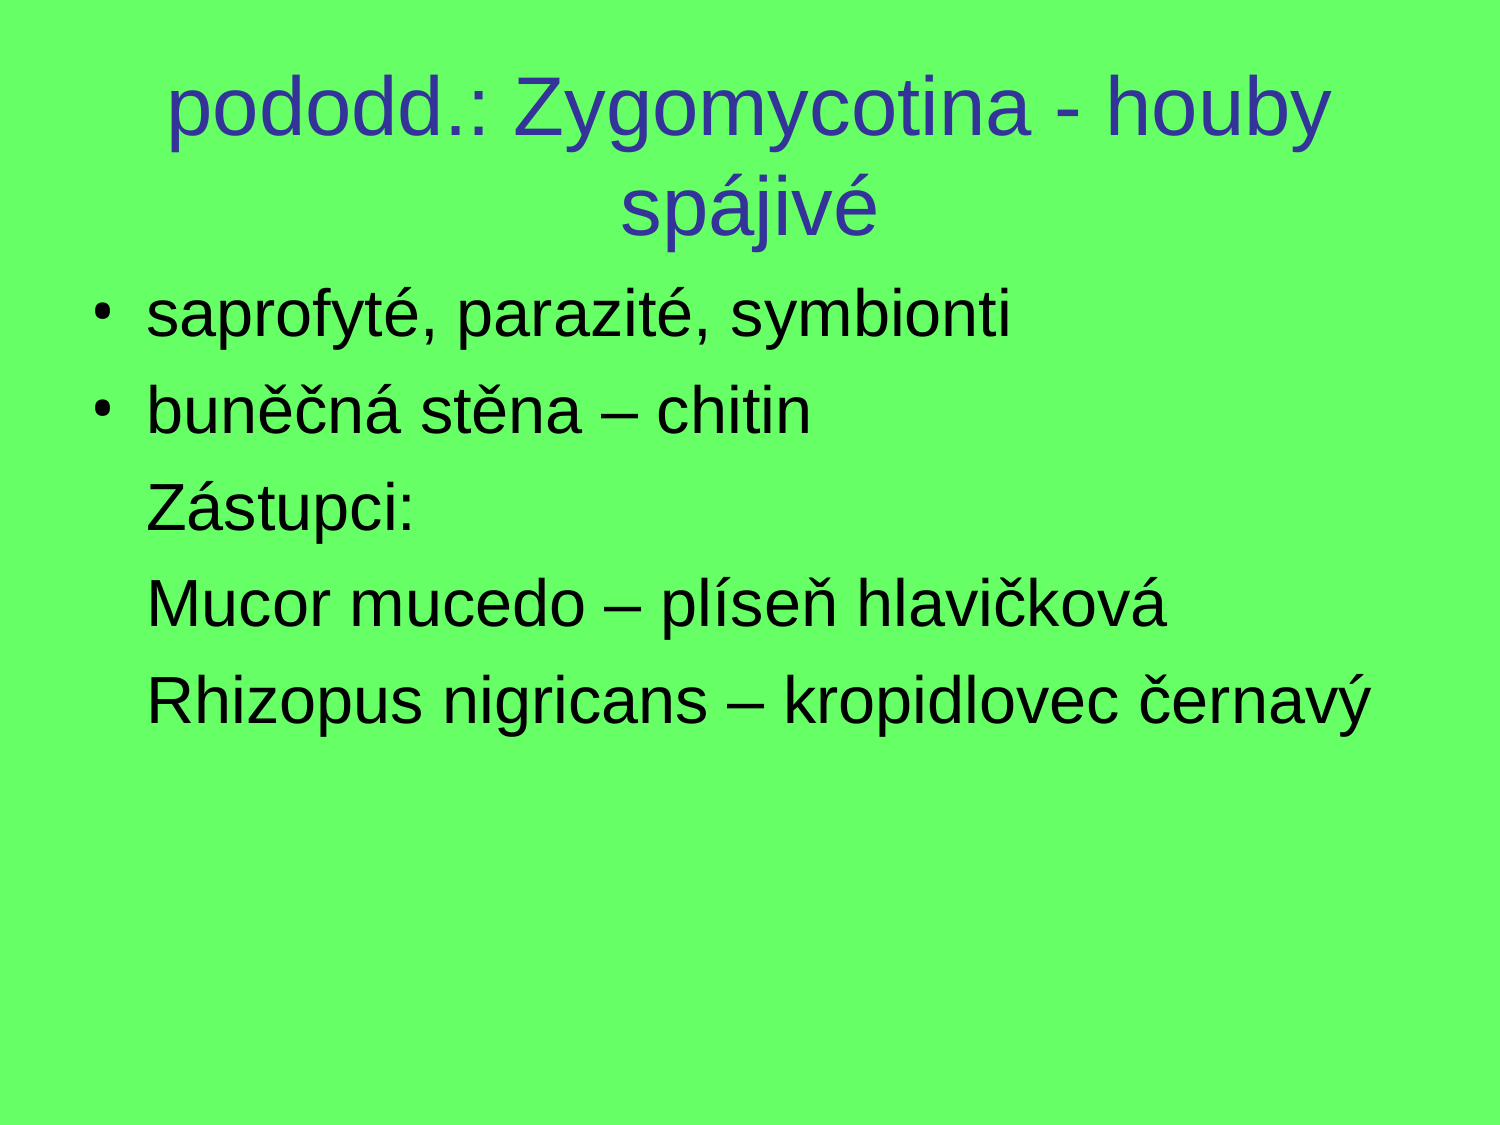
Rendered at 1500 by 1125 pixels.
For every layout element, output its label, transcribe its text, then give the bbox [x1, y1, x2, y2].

title pododd.: Zygomycotina - houby spájivé [75, 45, 1426, 233]
list saprofyté, parazité, symbionti buněčná stěna – chitin Zástupci: Mucor mucedo – plíseň hlavičková Rhizopus nigricans – kropidlovec černavý [75, 262, 1426, 1005]
